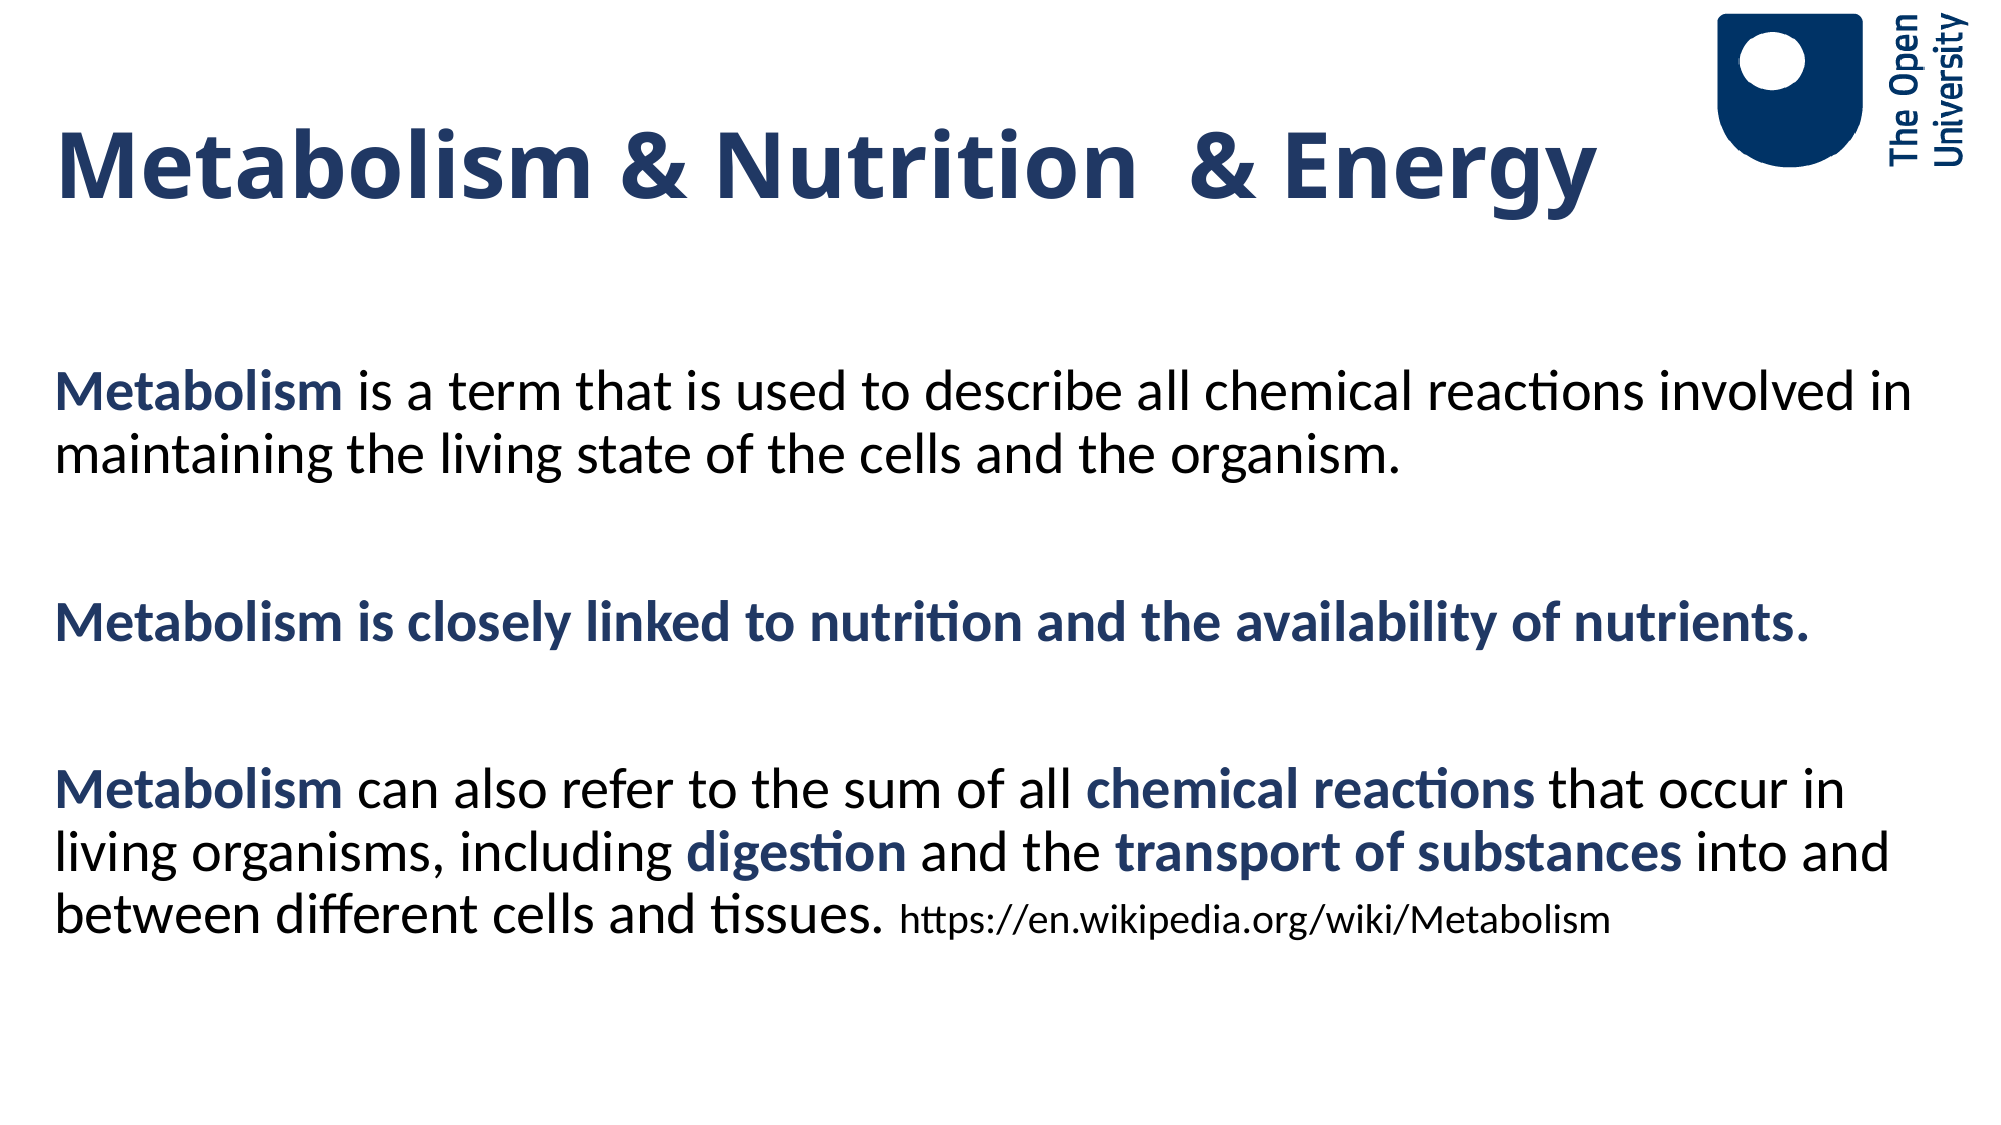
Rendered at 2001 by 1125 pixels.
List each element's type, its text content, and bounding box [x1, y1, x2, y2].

list Metabolism is a term that is used to describe all chemical reactions involved in maintaining the living state of the cells and the organism. Metabolism is closely linked to nutrition and the availability of nutrients. Metabolism can also refer to the sum of all chemical reactions that occur in living organisms, including digestion and the transport of substances into and between different cells and tissues. https://en.wikipedia.org/wiki/Metabolism [39, 353, 1971, 1114]
picture [1716, 10, 1971, 170]
title Metabolism & Nutrition & Energy [39, 60, 1807, 278]
